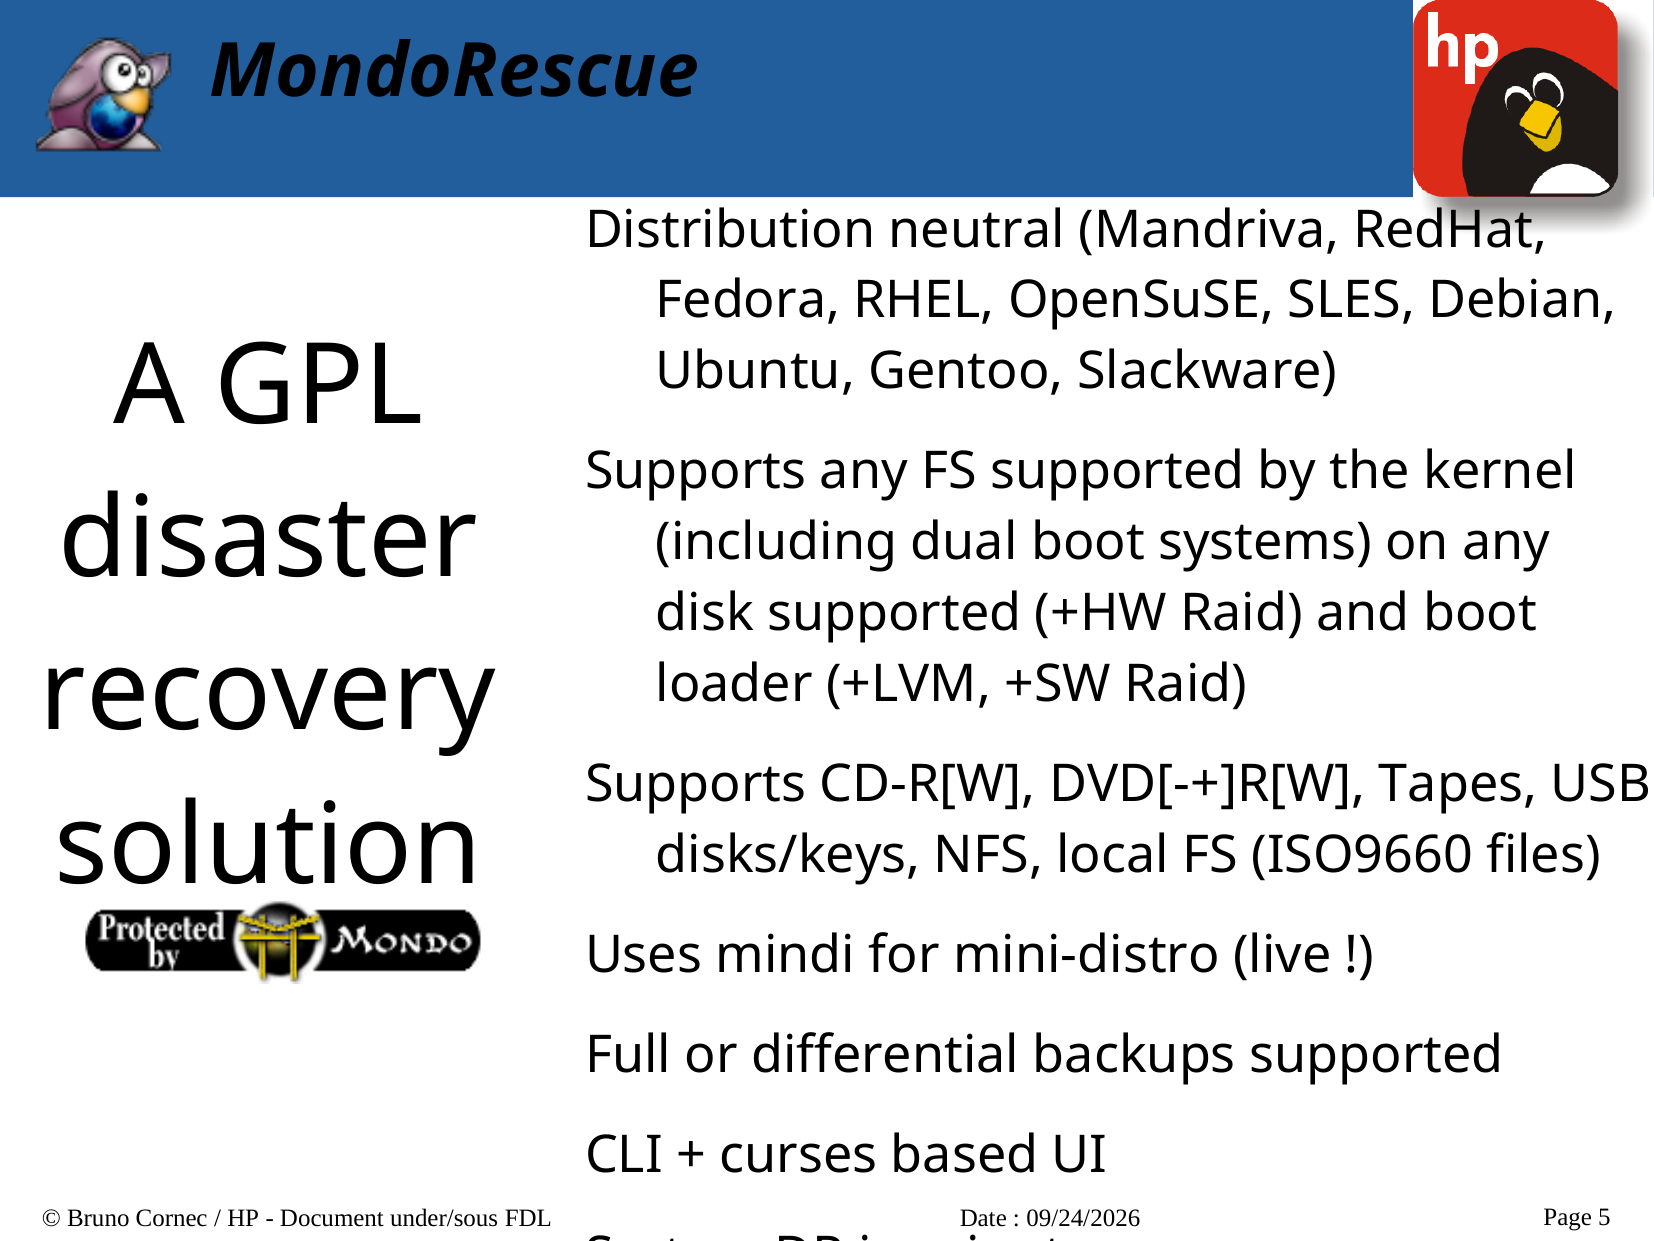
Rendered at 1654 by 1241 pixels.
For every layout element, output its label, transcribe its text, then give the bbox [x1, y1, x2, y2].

picture [84, 900, 485, 984]
picture [1413, 0, 1654, 191]
list Distribution neutral (Mandriva, RedHat, Fedora, RHEL, OpenSuSE, SLES, Debian, Ubuntu, Gentoo, Slackware) Supports any FS supported by the kernel (including dual boot systems) on any disk supported (+HW Raid) and boot loader (+LVM, +SW Raid) Supports CD-R[W], DVD[-+]R[W], Tapes, USB disks/keys, NFS, local FS (ISO9660 files) Uses mindi for mini-distro (live !) Full or differential backups supported CLI + curses based UI System DR in minutes [573, 191, 1654, 1226]
text_box A GPL disaster recovery solution [40, 303, 573, 828]
picture [0, 0, 211, 199]
